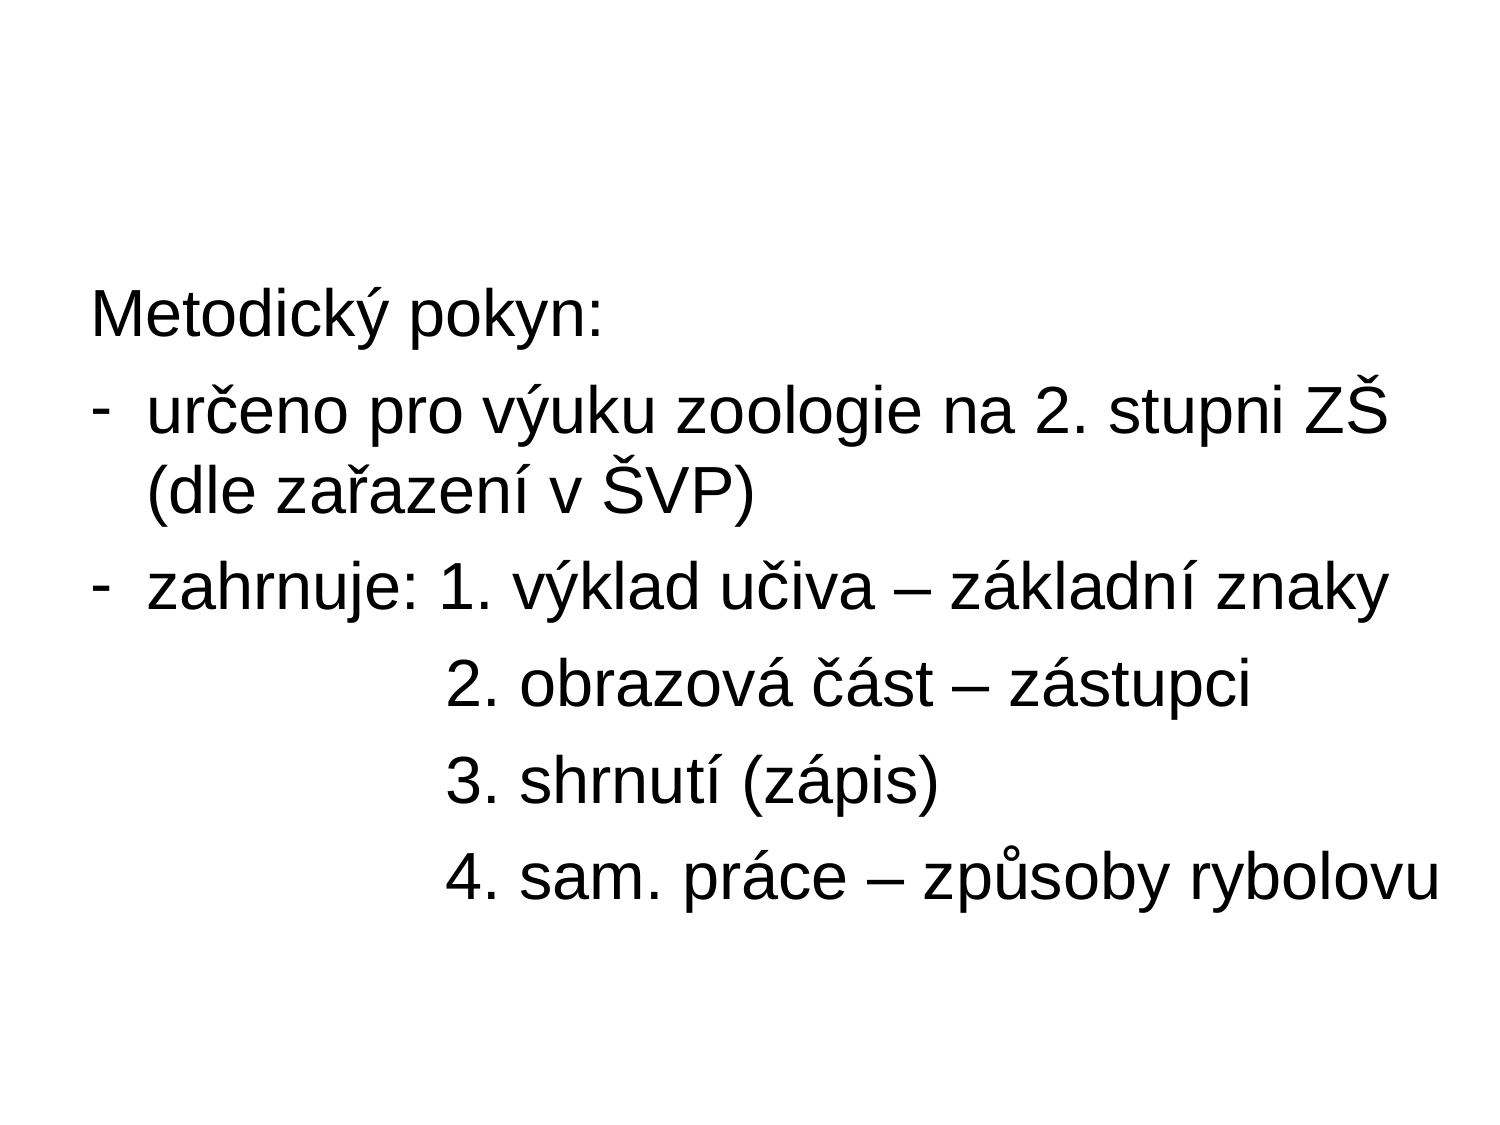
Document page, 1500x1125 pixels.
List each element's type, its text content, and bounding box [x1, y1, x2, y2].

list Metodický pokyn: určeno pro výuku zoologie na 2. stupni ZŠ (dle zařazení v ŠVP) zahrnuje: 1. výklad učiva – základní znaky 2. obrazová část – zástupci 3. shrnutí (zápis) 4. sam. práce – způsoby rybolovu [75, 262, 1500, 1018]
